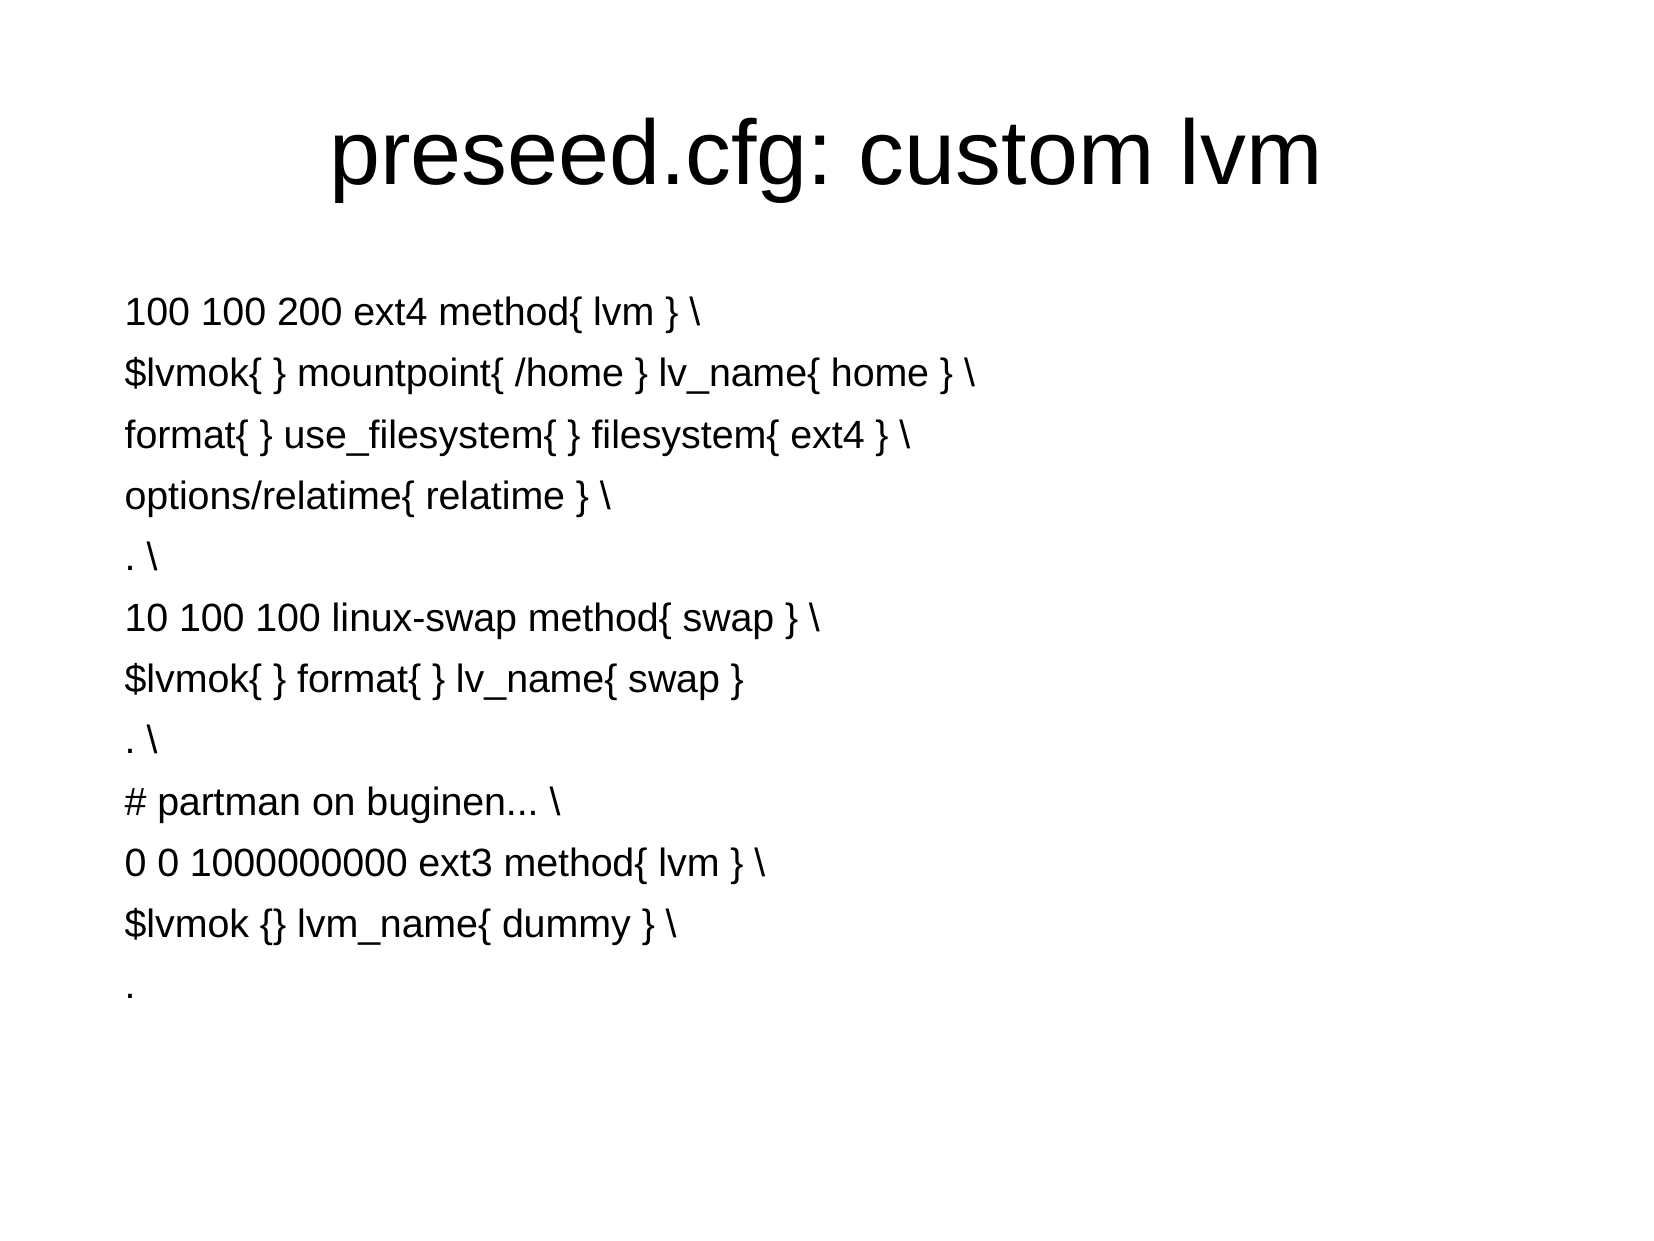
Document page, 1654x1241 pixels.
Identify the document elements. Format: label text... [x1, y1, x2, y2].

list 100 100 200 ext4 method{ lvm } \ $lvmok{ } mountpoint{ /home } lv_name{ home } \ format{ } use_filesystem{ } filesystem{ ext4 } \ options/relatime{ relatime } \ . \ 10 100 100 linux-swap method{ swap } \ $lvmok{ } format{ } lv_name{ swap } . \ # partman on buginen... \ 0 0 1000000000 ext3 method{ lvm } \ $lvmok {} lvm_name{ dummy } \ . [82, 290, 1571, 1010]
title preseed.cfg: custom lvm [82, 49, 1571, 257]
